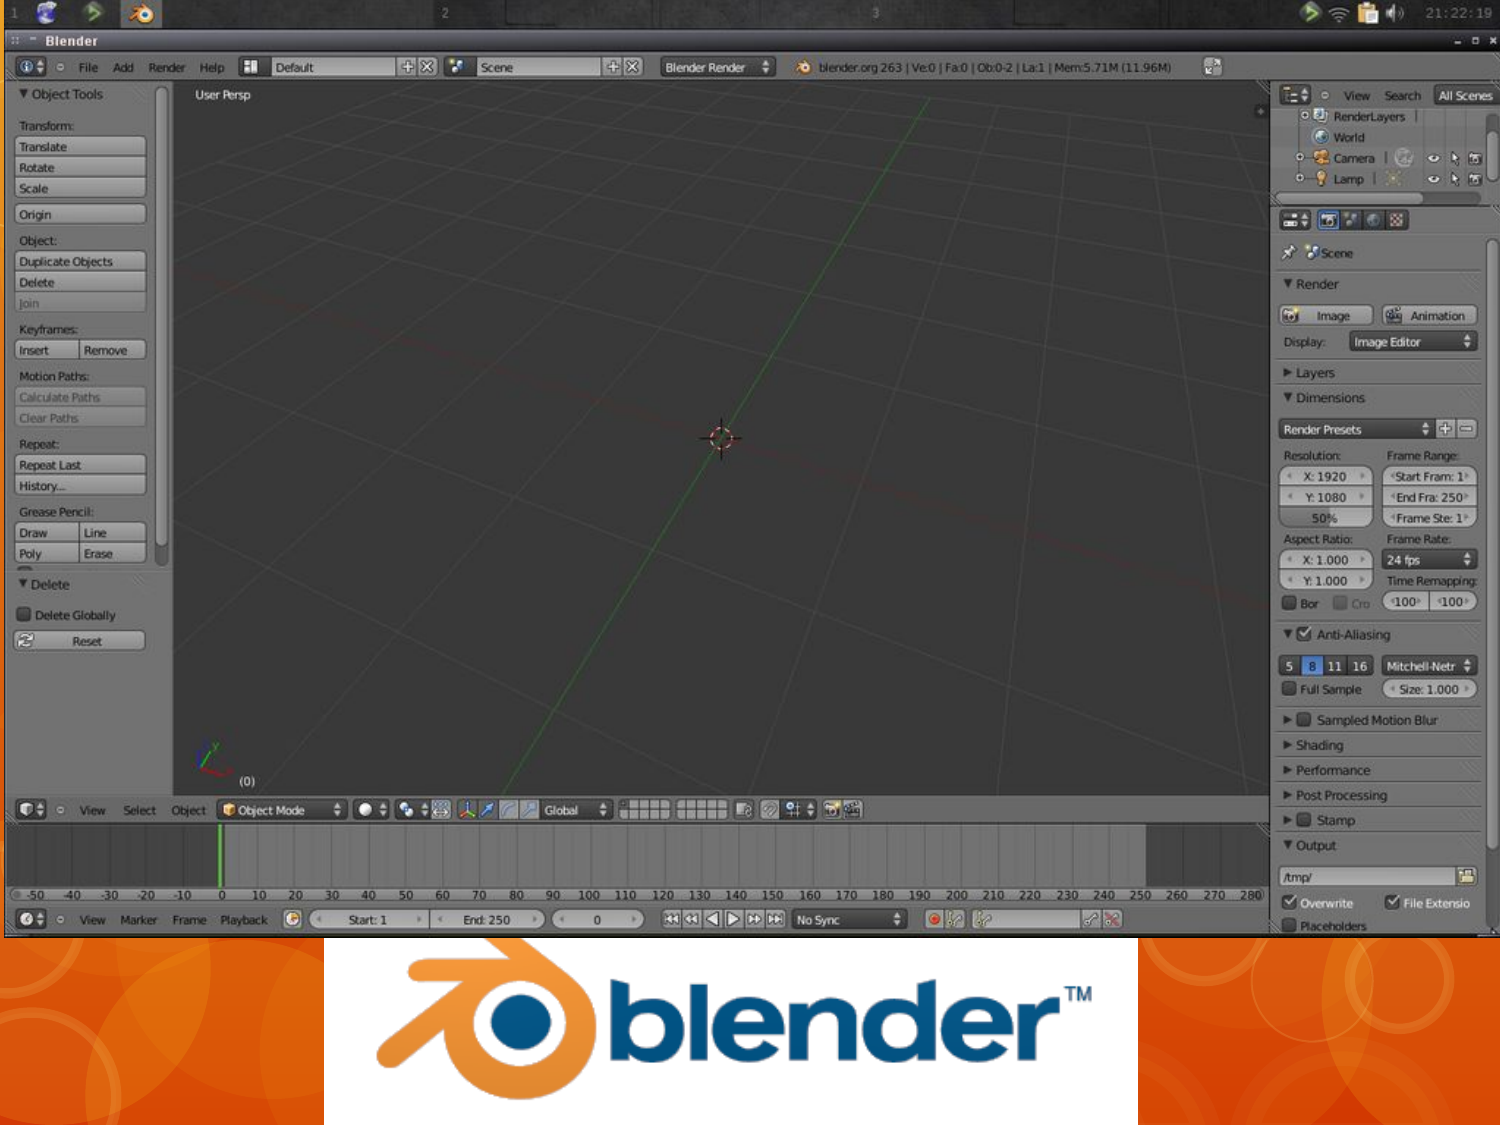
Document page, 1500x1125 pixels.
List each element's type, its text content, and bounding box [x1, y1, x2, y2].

picture [4, 0, 1500, 1125]
title Blender for Dummies [0, 0, 4, 242]
